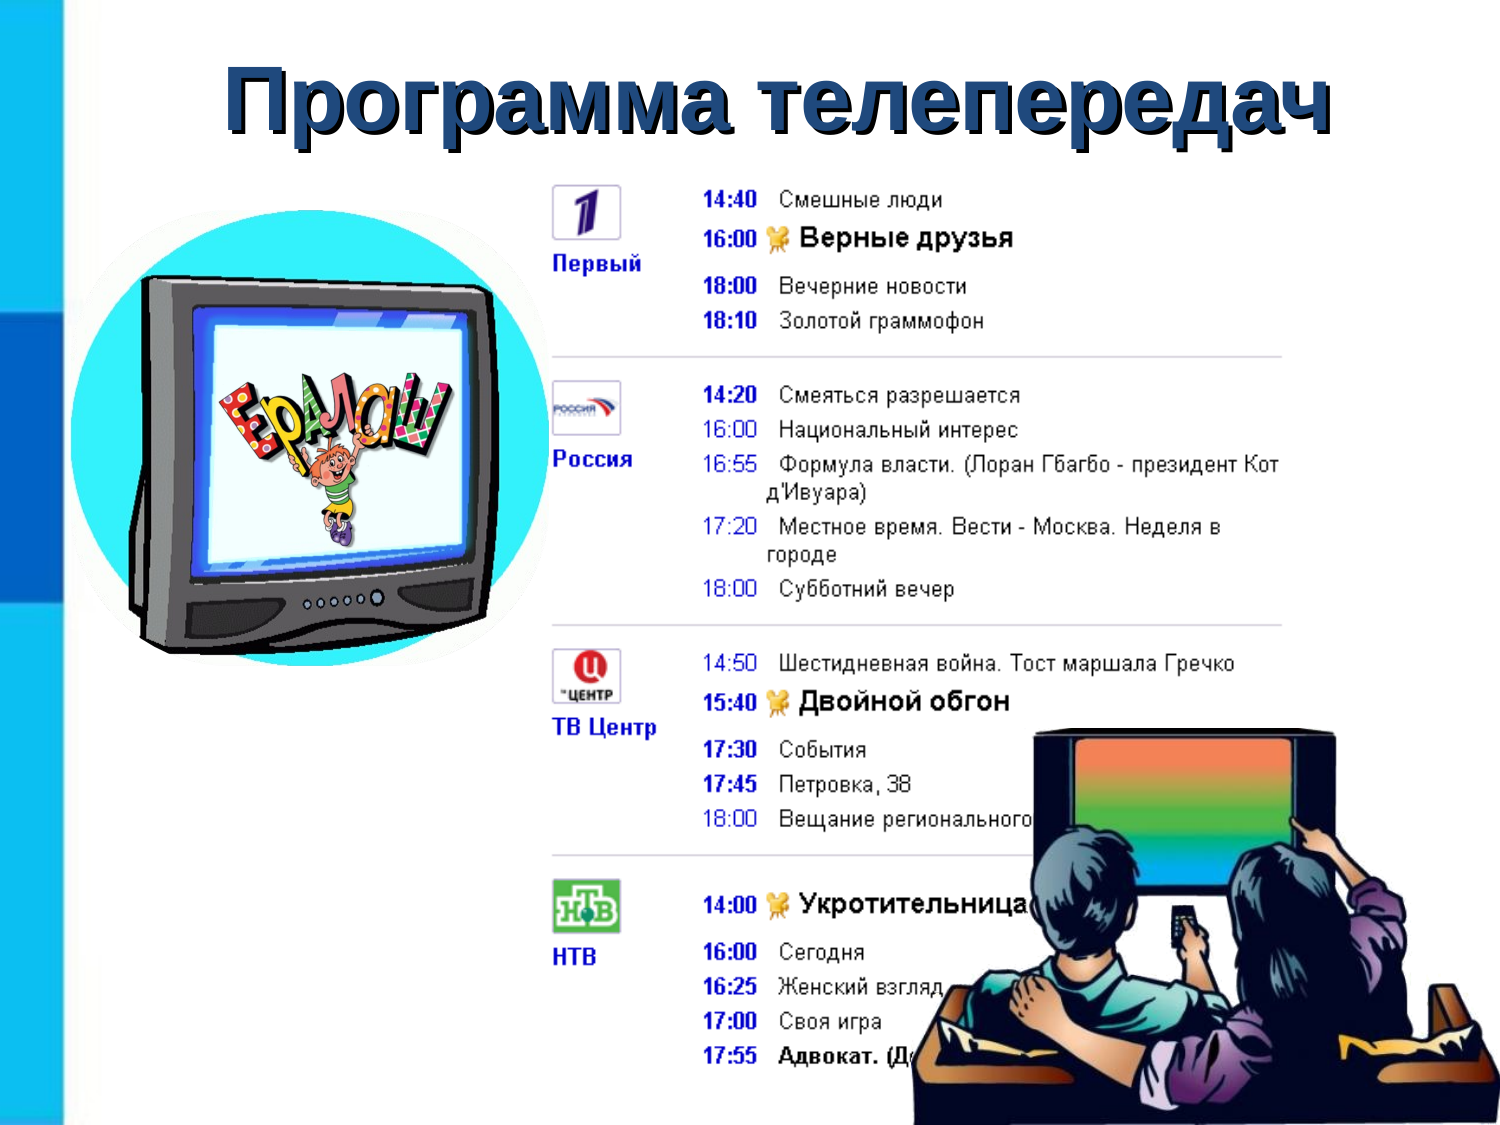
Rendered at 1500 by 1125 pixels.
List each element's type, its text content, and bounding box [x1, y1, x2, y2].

title Программа телепередач [140, 0, 1416, 188]
picture [0, 0, 1500, 1125]
